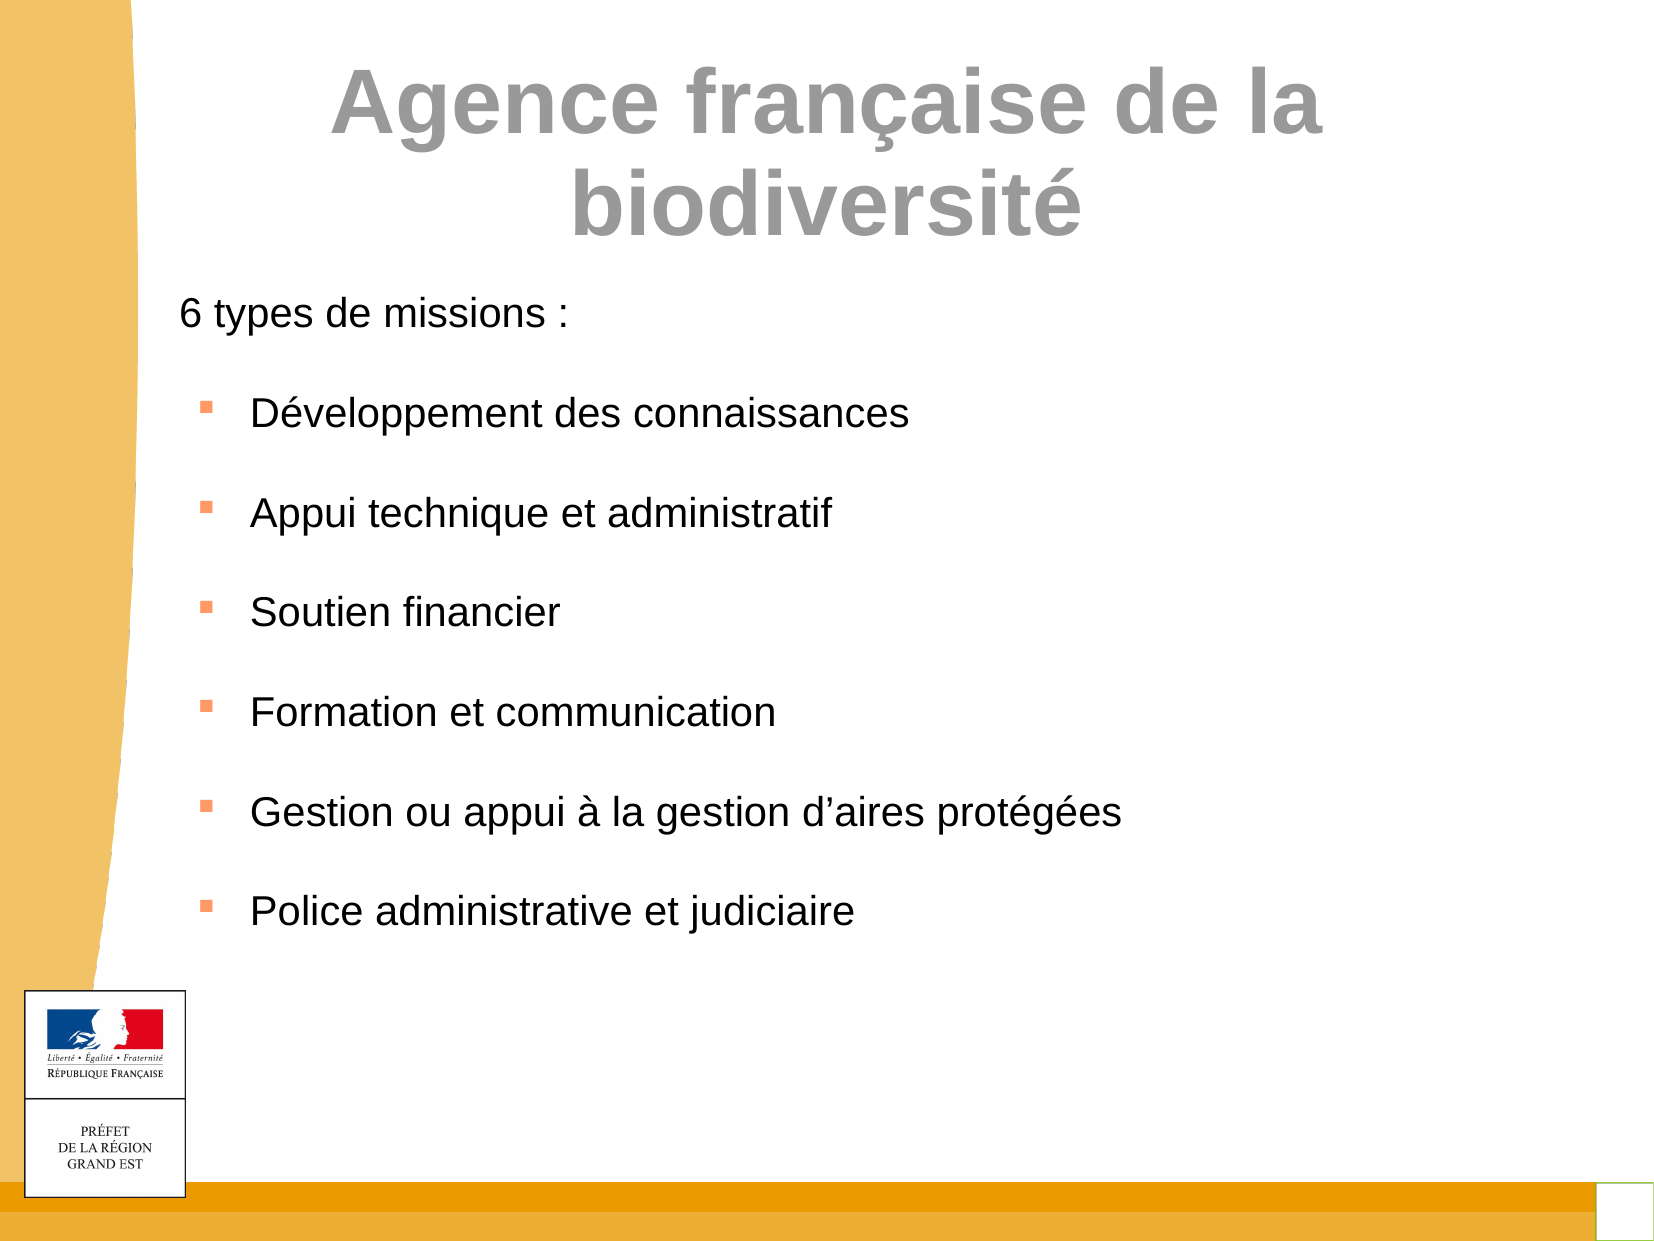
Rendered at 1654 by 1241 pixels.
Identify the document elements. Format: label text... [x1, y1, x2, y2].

title Agence française de la biodiversité [82, 49, 1571, 257]
picture [0, 0, 1654, 1241]
list 6 types de missions : Développement des connaissances Appui technique et administratif Soutien financier Formation et communication Gestion ou appui à la gestion d’aires protégées Police administrative et judiciaire [179, 290, 1509, 1035]
